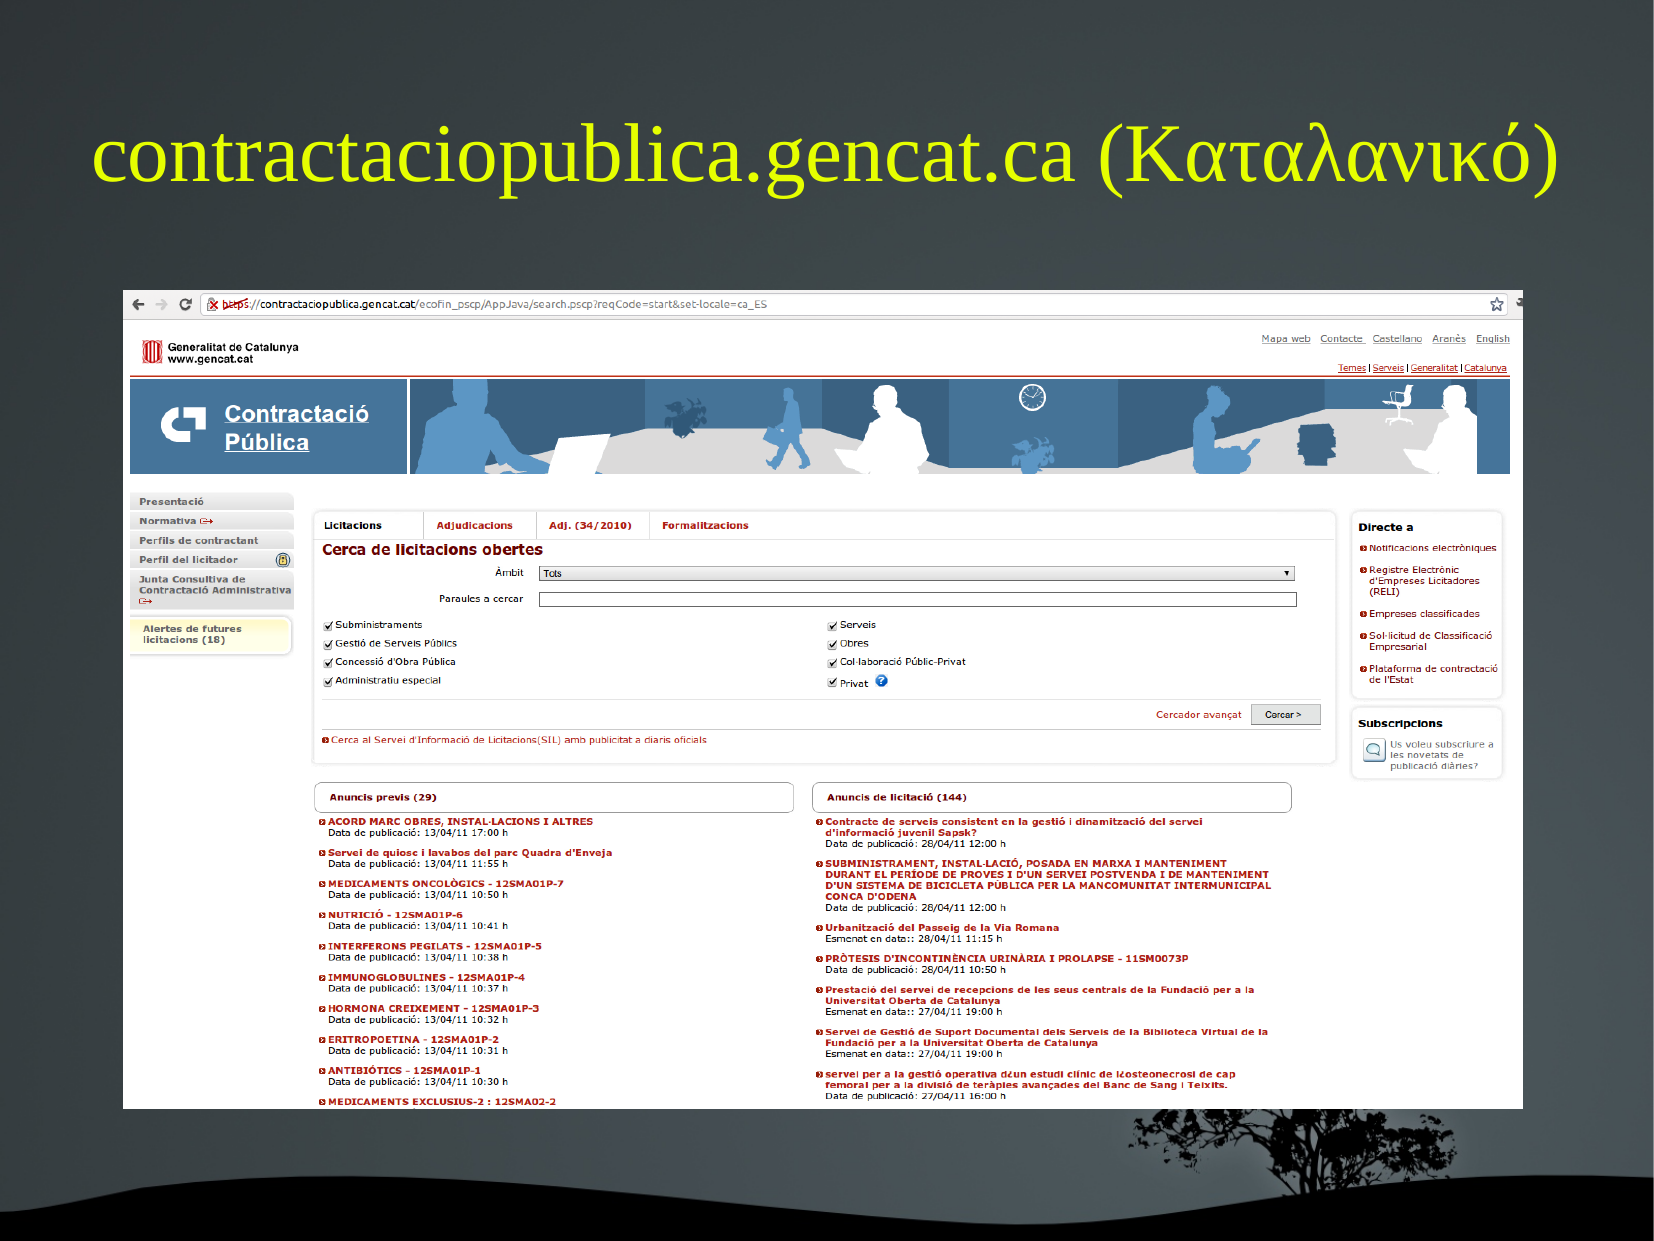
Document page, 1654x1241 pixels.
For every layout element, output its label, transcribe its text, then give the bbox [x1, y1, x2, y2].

picture [0, 0, 1654, 1241]
title contractaciopublica.gencat.ca (Καταλανικό) [82, 56, 1571, 250]
